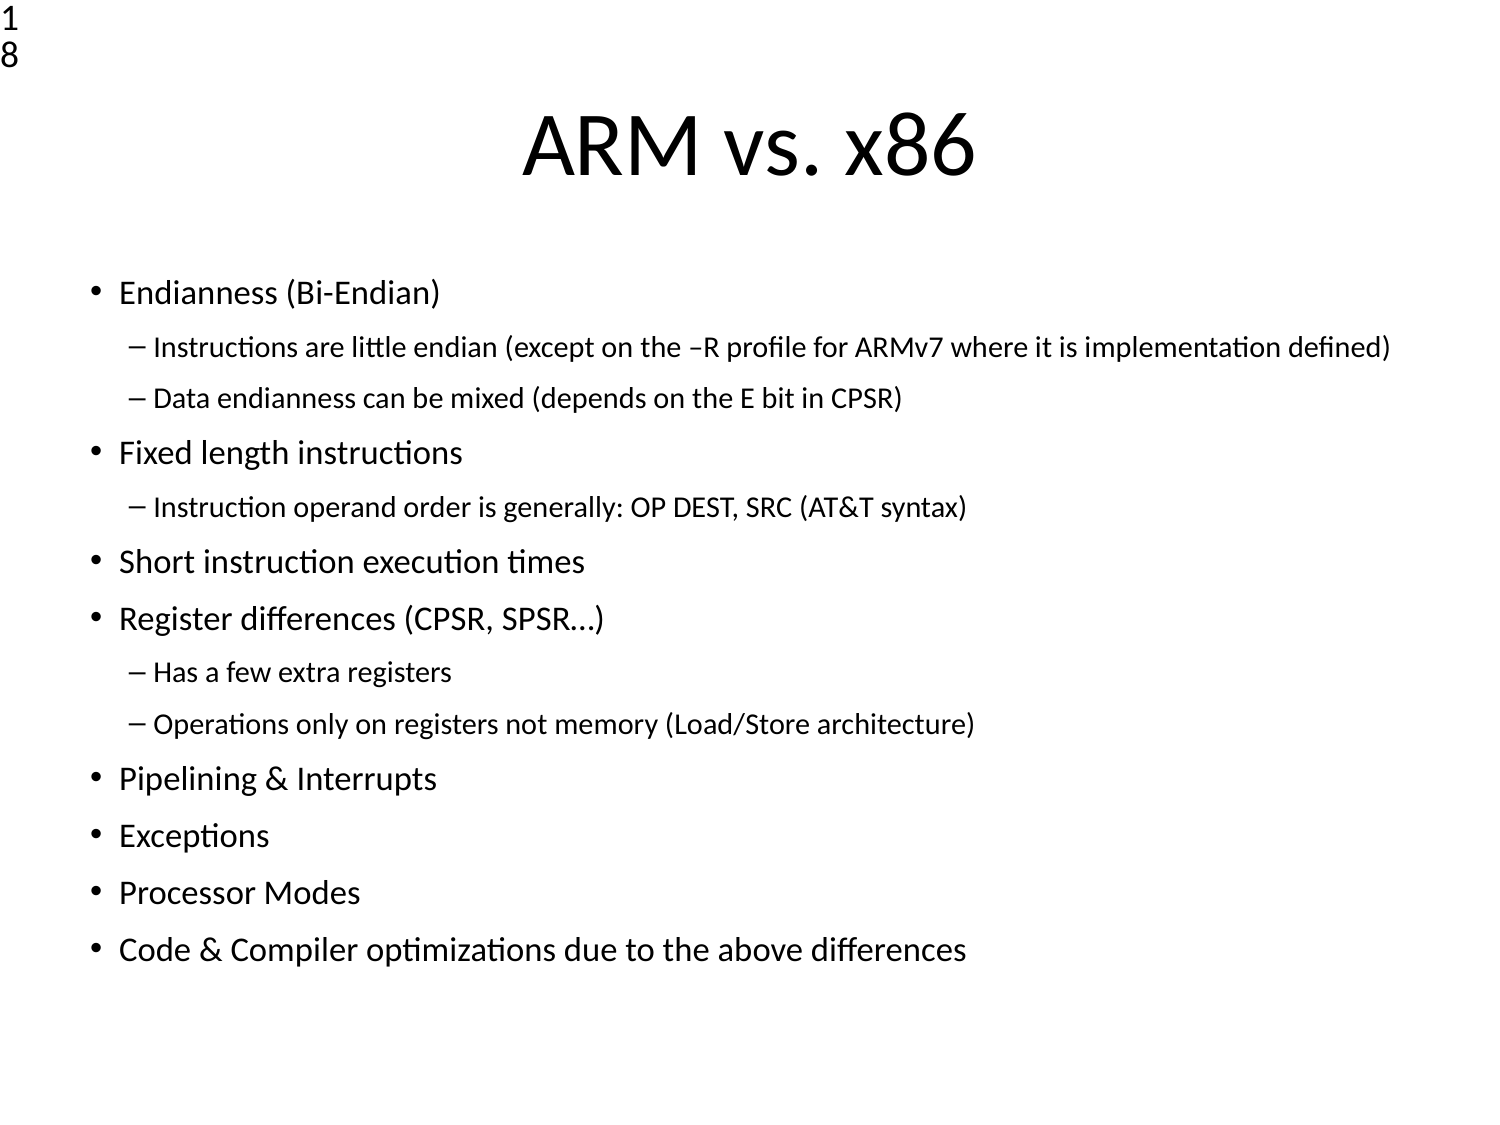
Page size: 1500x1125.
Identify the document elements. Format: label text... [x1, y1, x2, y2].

title ARM vs. x86 [75, 45, 1425, 233]
list Endianness (Bi-Endian) Instructions are little endian (except on the –R profile for ARMv7 where it is implementation defined) Data endianness can be mixed (depends on the E bit in CPSR) Fixed length instructions Instruction operand order is generally: OP DEST, SRC (AT&T syntax) Short instruction execution times Register differences (CPSR, SPSR…) Has a few extra registers Operations only on registers not memory (Load/Store architecture) Pipelining & Interrupts Exceptions Processor Modes Code & Compiler optimizations due to the above differences [75, 262, 1425, 1005]
